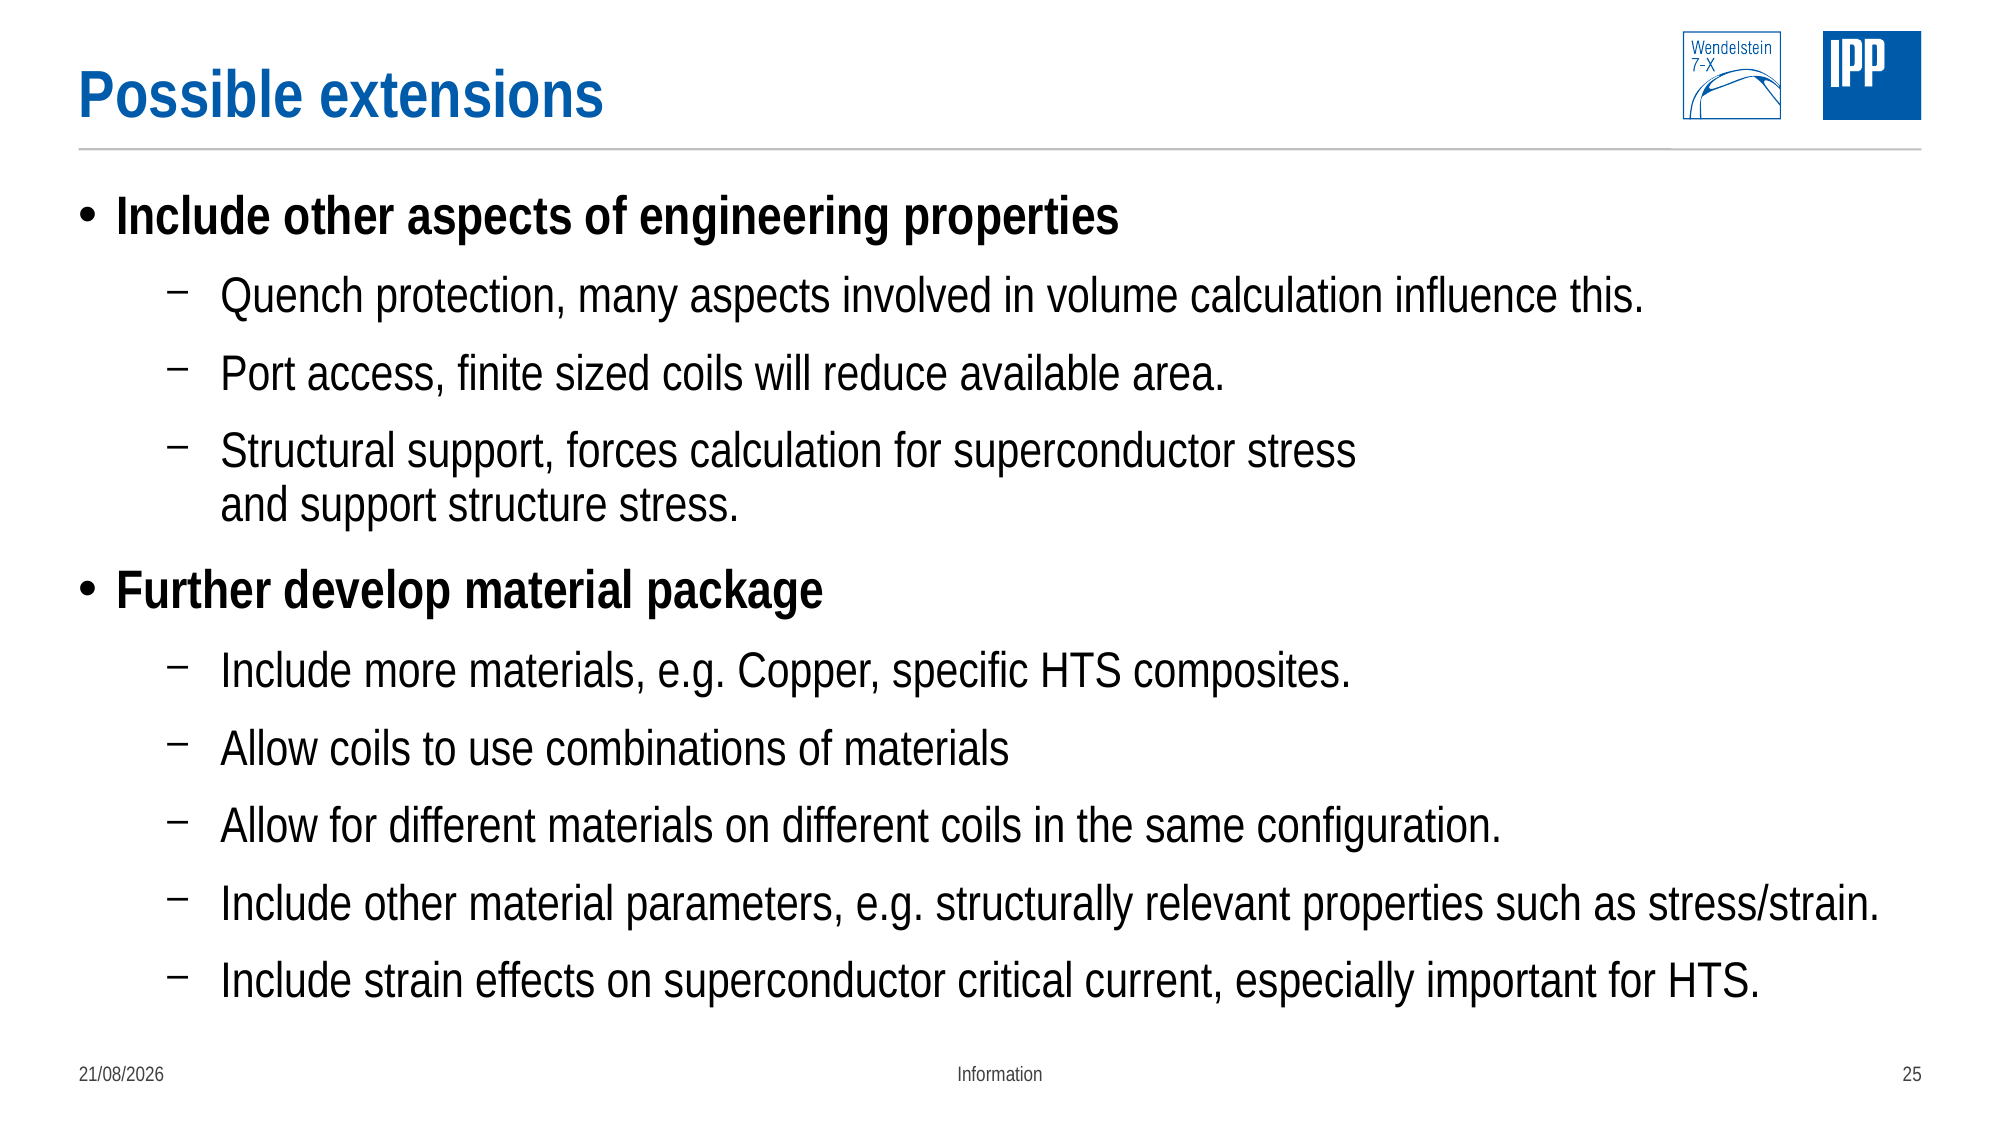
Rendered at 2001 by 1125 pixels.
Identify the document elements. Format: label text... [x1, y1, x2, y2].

title Possible extensions [78, 30, 1638, 139]
slide_number 18/03/2022 [78, 1042, 262, 1103]
footer Information [297, 1042, 1703, 1103]
slide_number <number> [1744, 1042, 1922, 1103]
list Include other aspects of engineering properties Quench protection, many aspects involved in volume calculation influence this. Port access, finite sized coils will reduce available area. Structural support, forces calculation for superconductor stress and support structure stress. Further develop material package Include more materials, e.g. Copper, specific HTS composites. Allow coils to use combinations of materials Allow for different materials on different coils in the same configuration. Include other material parameters, e.g. structurally relevant properties such as stress/strain. Include strain effects on superconductor critical current, especially important for HTS. [78, 179, 1922, 1018]
